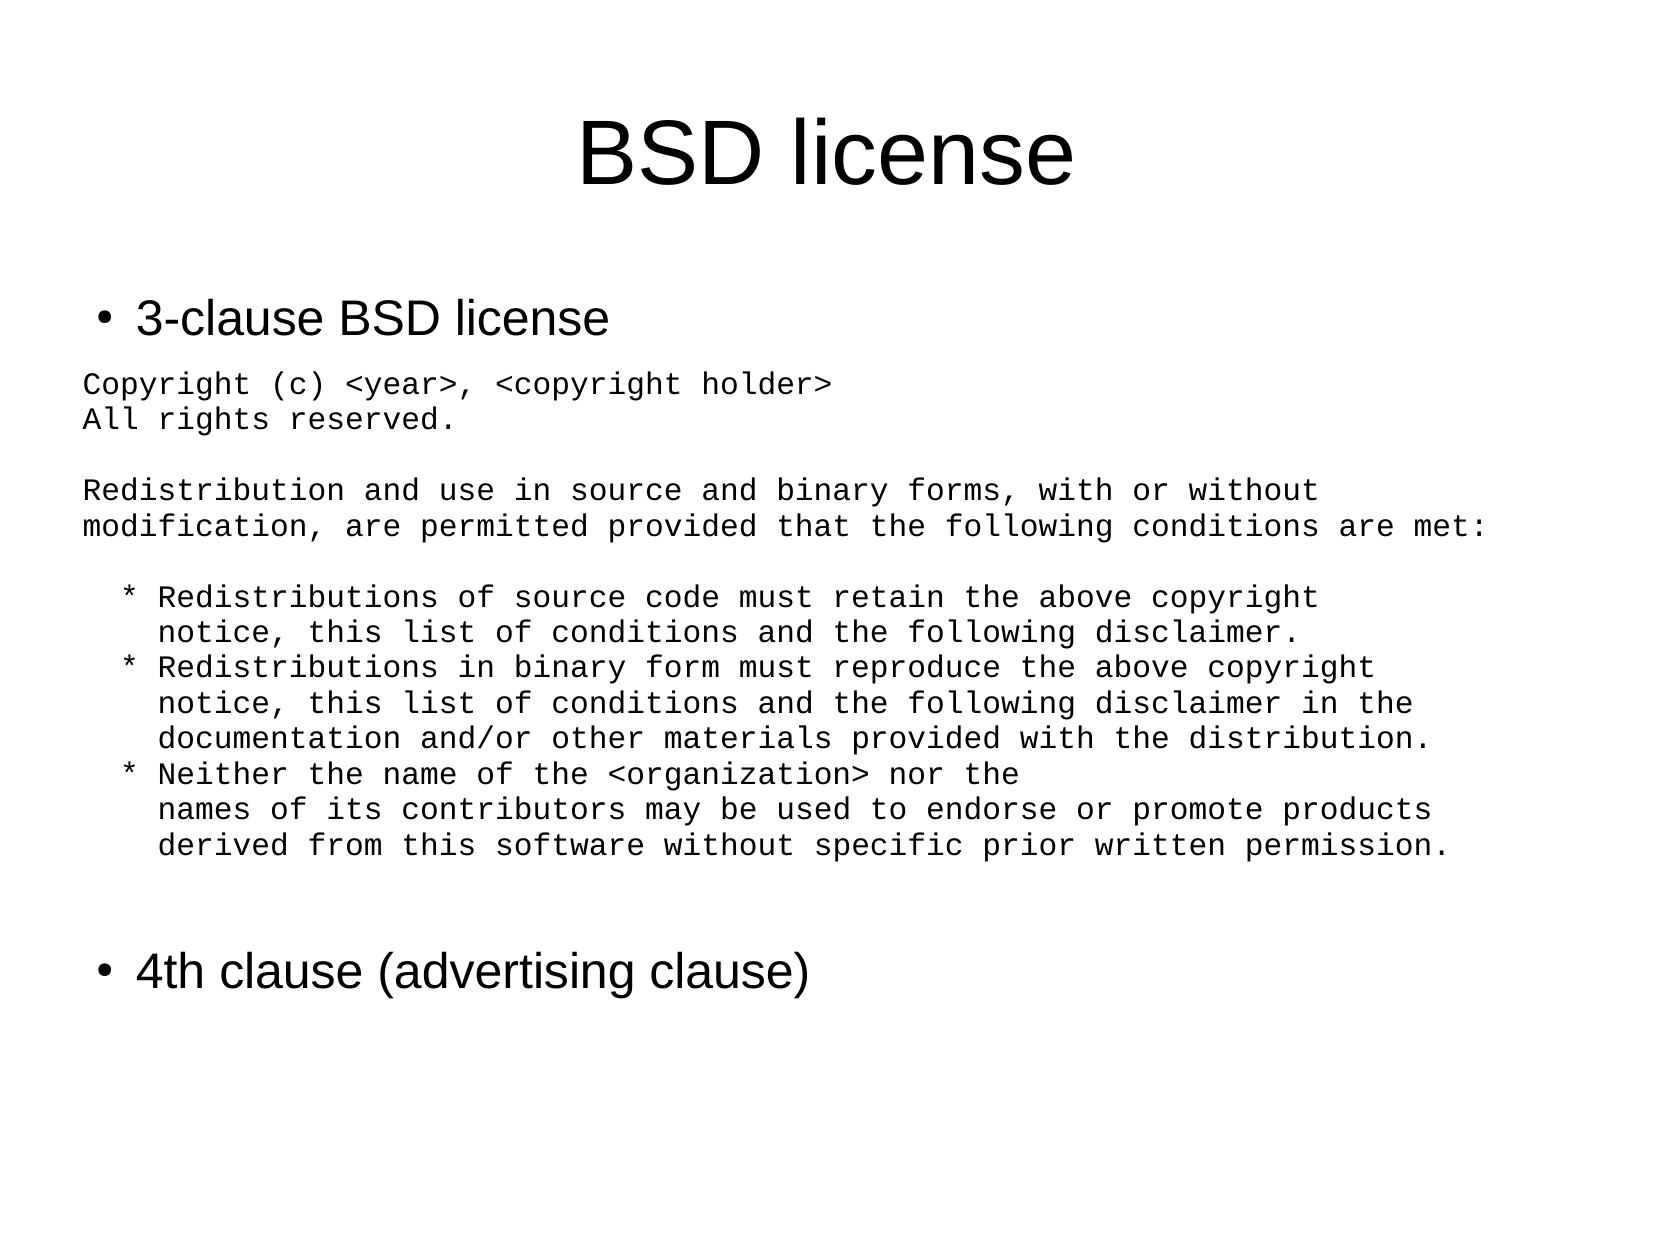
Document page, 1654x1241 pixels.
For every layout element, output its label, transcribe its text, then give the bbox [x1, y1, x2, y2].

title BSD license [82, 49, 1571, 257]
list 3-clause BSD license Copyright (c) <year>, <copyright holder> All rights reserved. Redistribution and use in source and binary forms, with or without modification, are permitted provided that the following conditions are met: * Redistributions of source code must retain the above copyright notice, this list of conditions and the following disclaimer. * Redistributions in binary form must reproduce the above copyright notice, this list of conditions and the following disclaimer in the documentation and/or other materials provided with the distribution. * Neither the name of the <organization> nor the names of its contributors may be used to endorse or promote products derived from this software without specific prior written permission. 4th clause (advertising clause) [82, 290, 1571, 1010]
